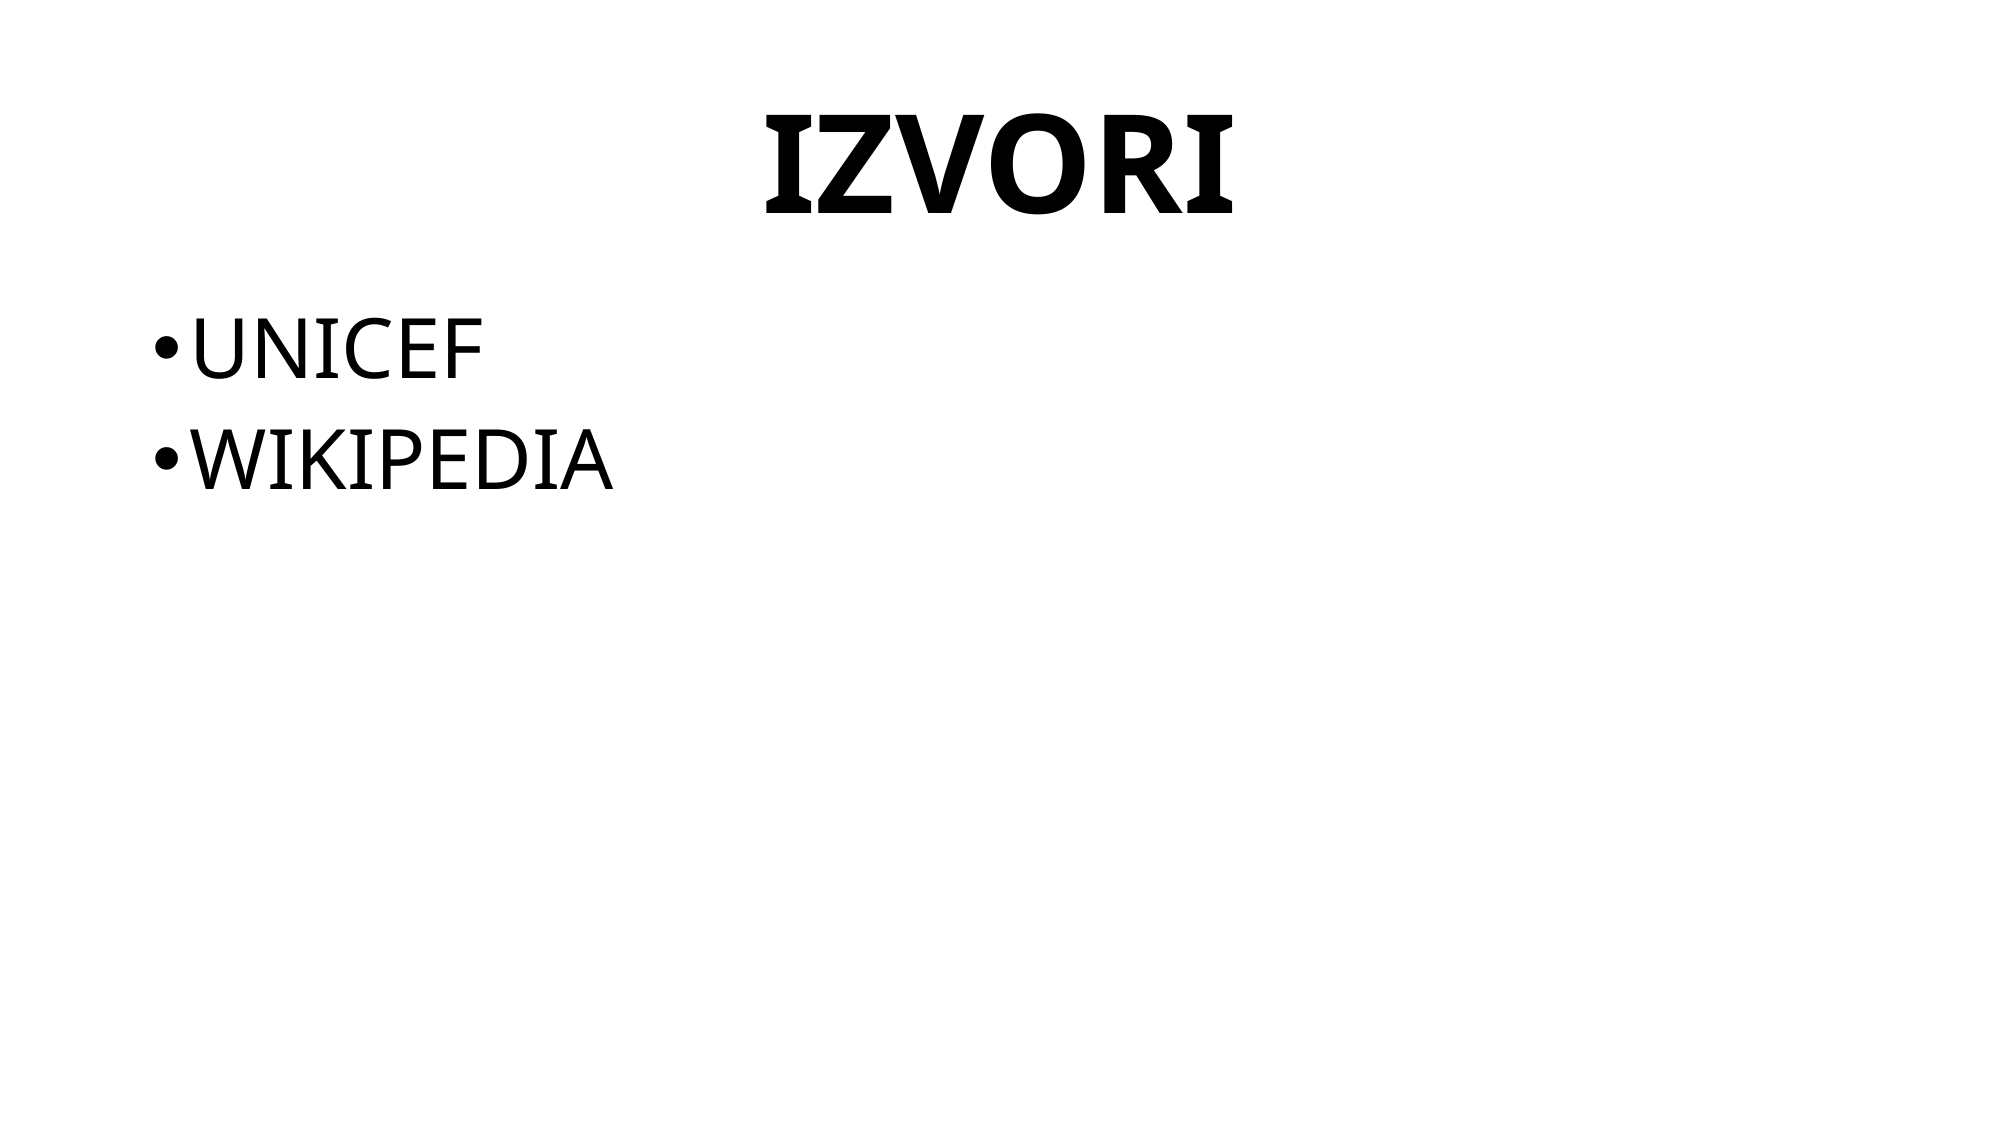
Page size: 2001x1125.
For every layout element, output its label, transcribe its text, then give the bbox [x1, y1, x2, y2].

list UNICEF WIKIPEDIA [137, 299, 1863, 1014]
title IZVORI [137, 59, 1863, 278]
